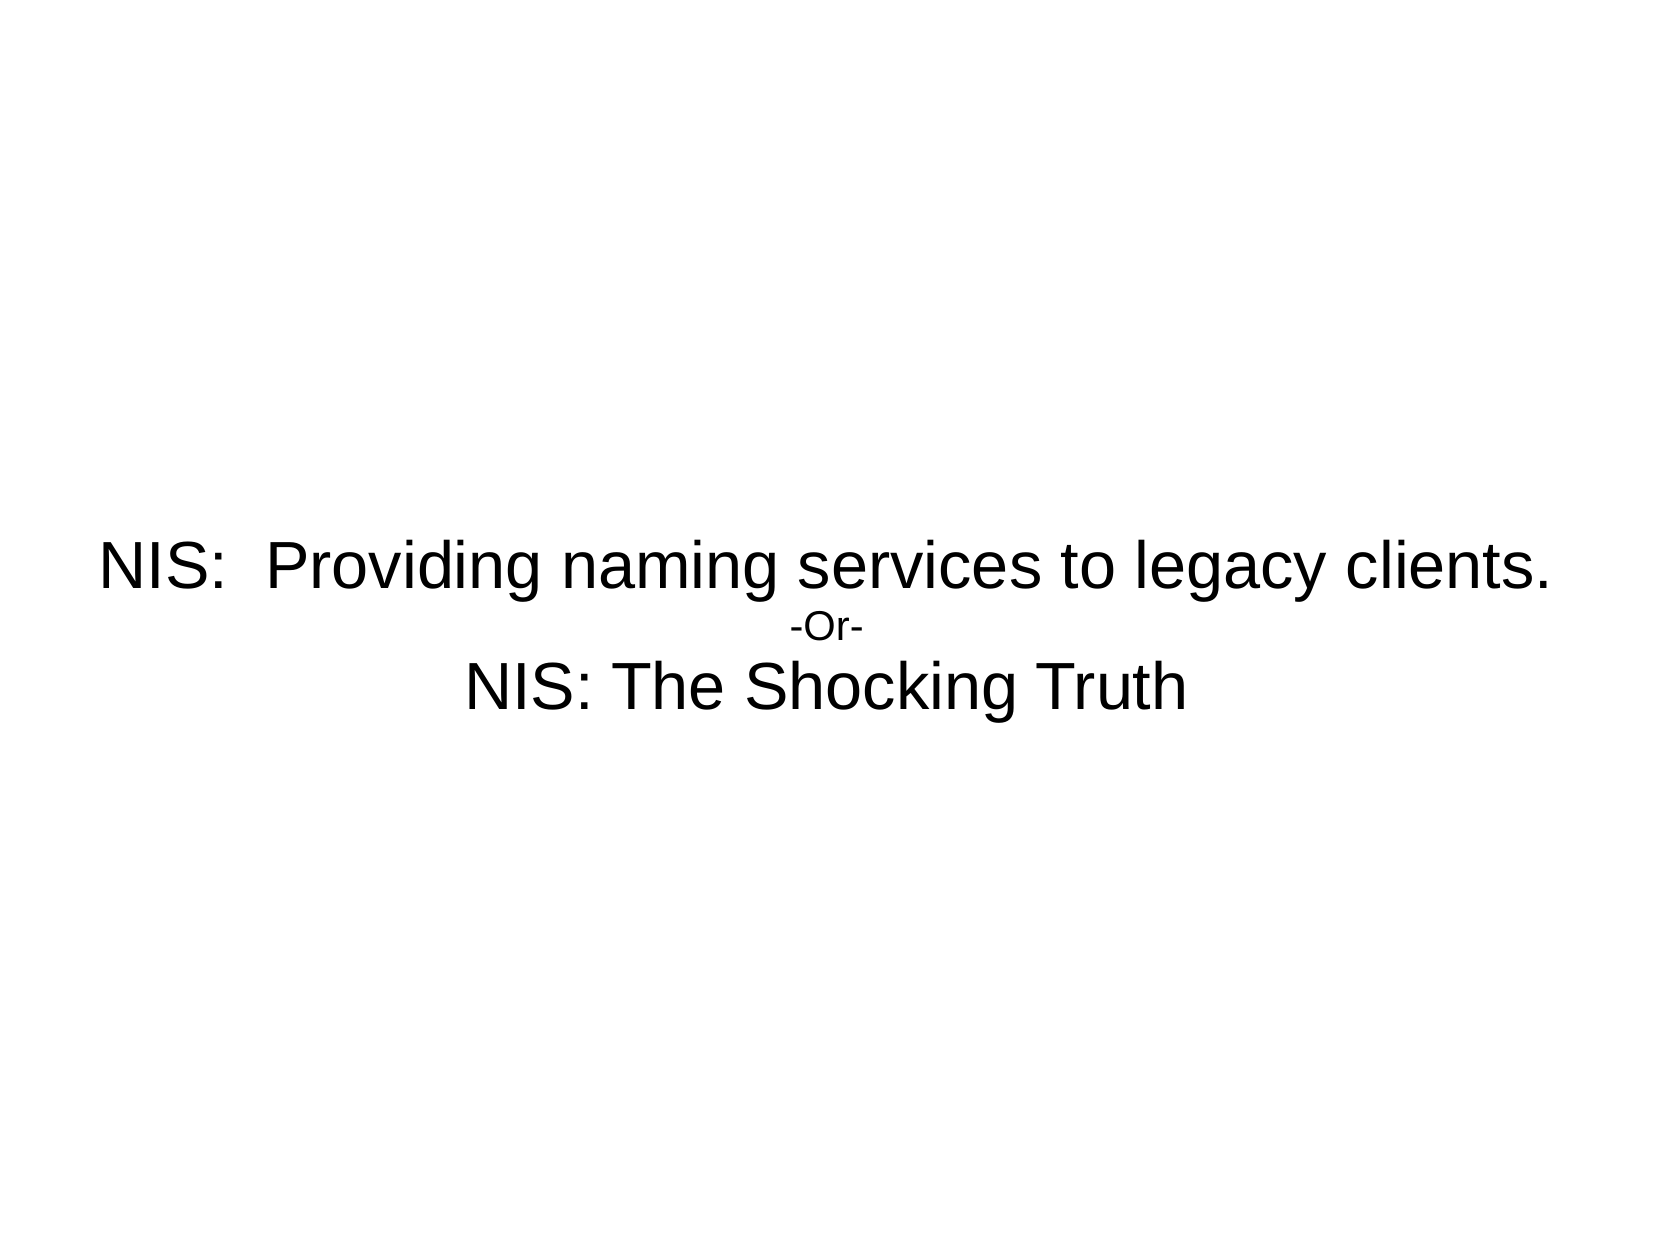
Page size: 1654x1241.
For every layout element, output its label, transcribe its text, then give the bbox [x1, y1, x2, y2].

subtitle NIS: Providing naming services to legacy clients. -Or- NIS: The Shocking Truth [82, 150, 1571, 1102]
